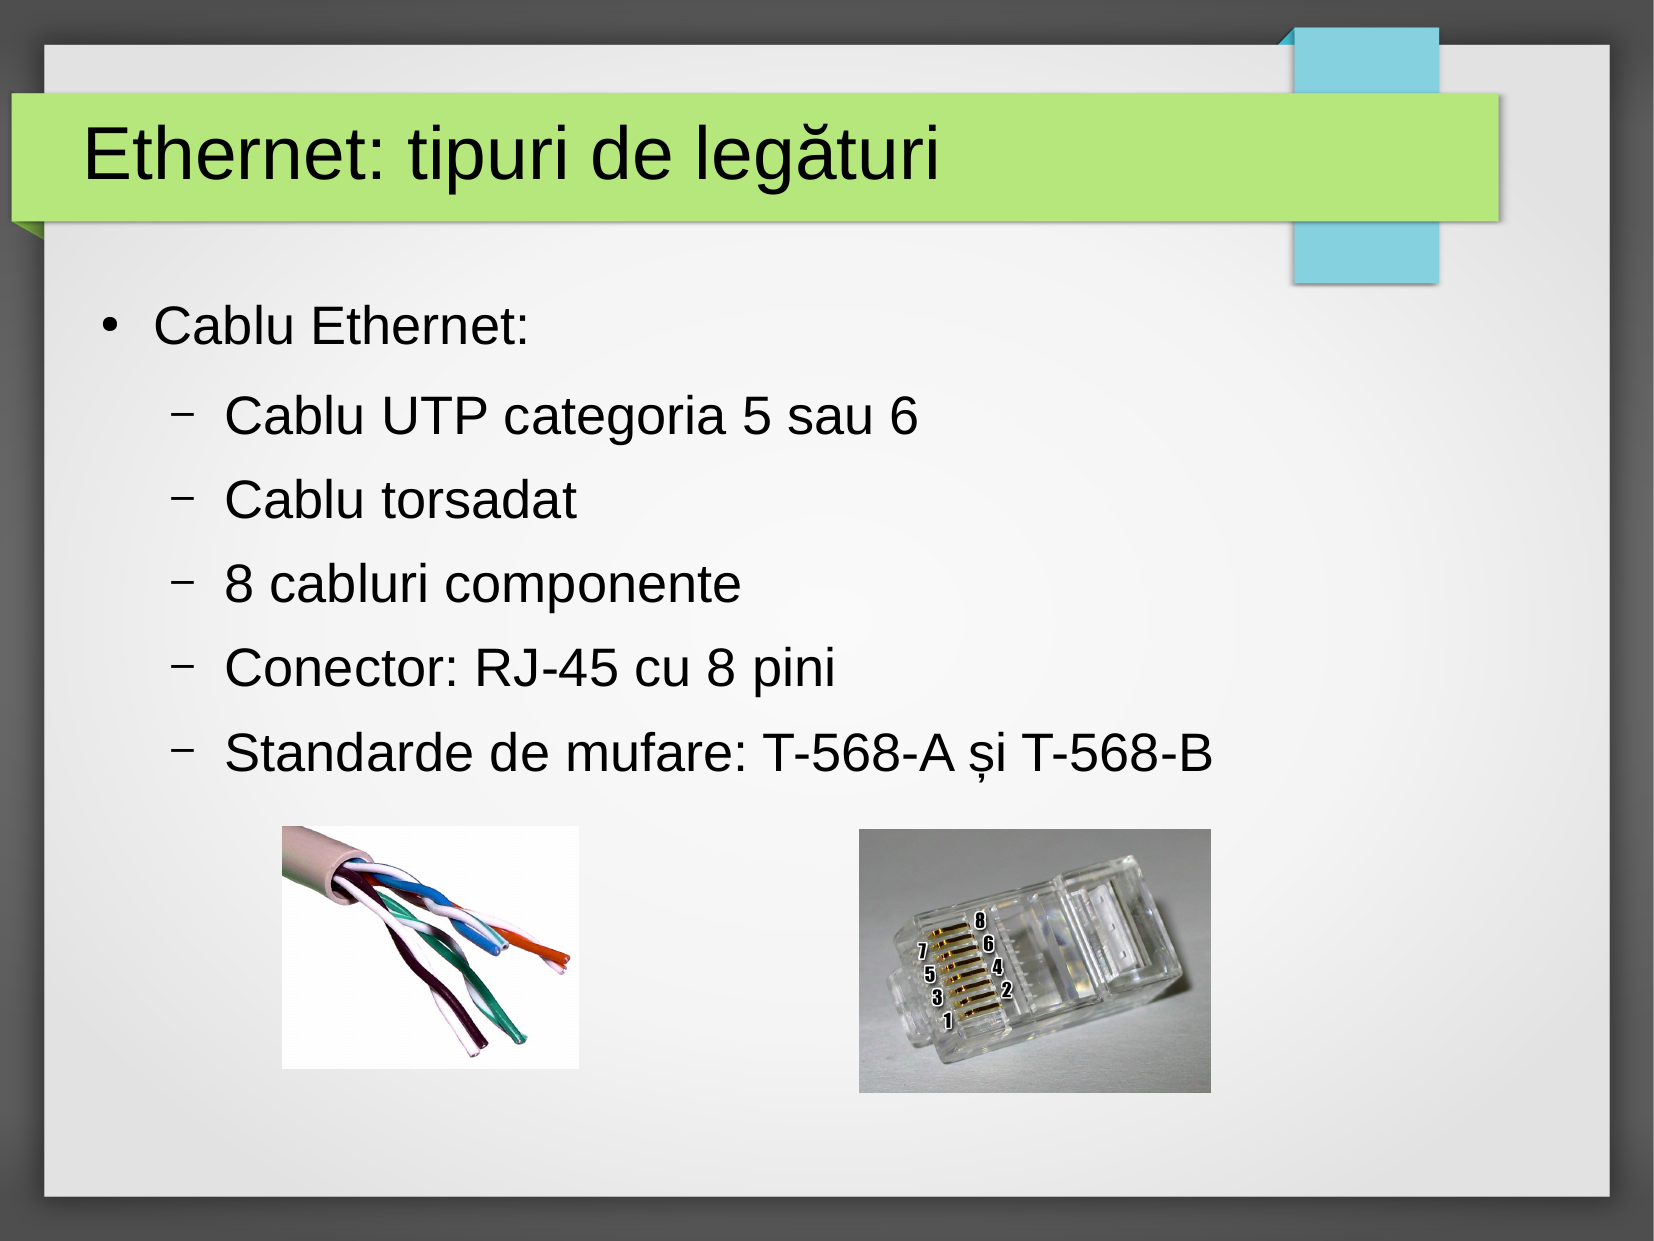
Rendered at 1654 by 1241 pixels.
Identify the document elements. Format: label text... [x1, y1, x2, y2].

title Ethernet: tipuri de legături [82, 94, 1264, 213]
list Cablu Ethernet: Cablu UTP categoria 5 sau 6 Cablu torsadat 8 cabluri componente Conector: RJ-45 cu 8 pini Standarde de mufare: T-568-A și T-568-B [82, 295, 1571, 1015]
picture [0, 0, 1654, 1241]
